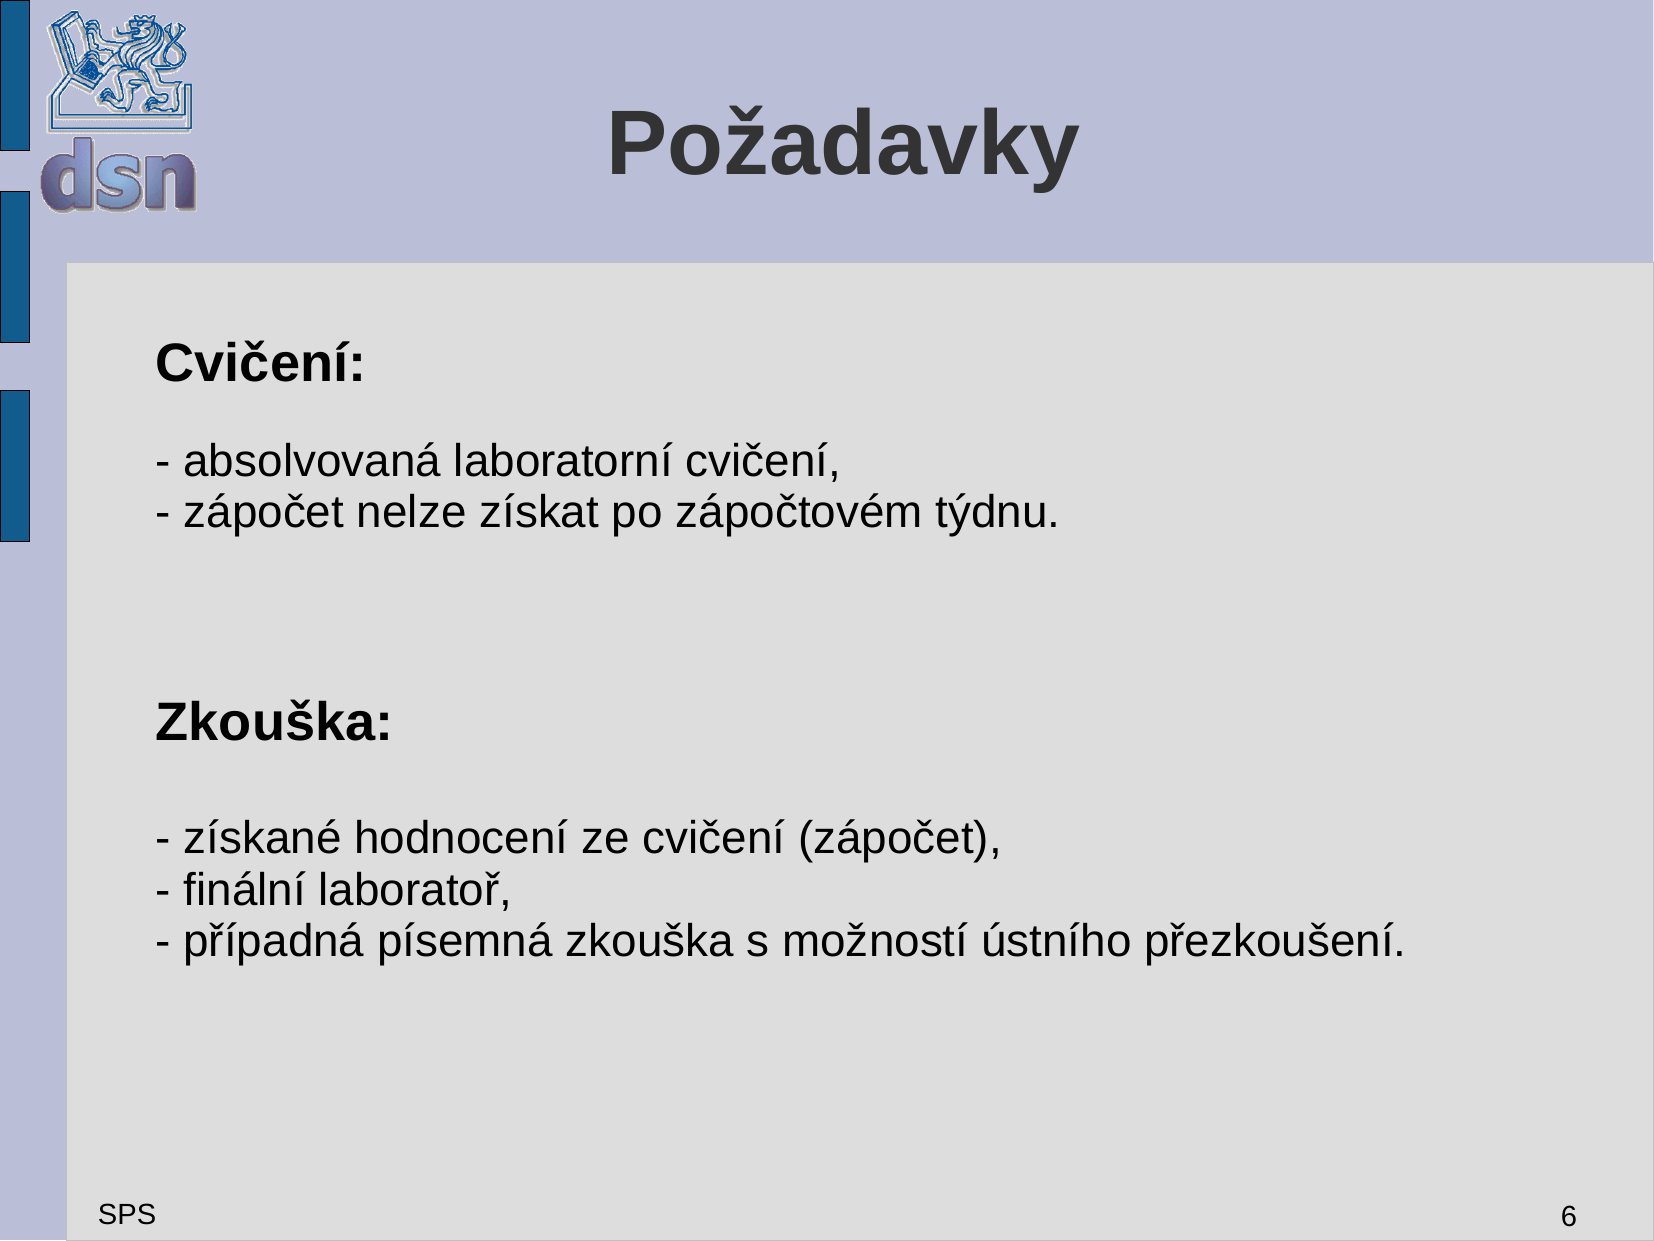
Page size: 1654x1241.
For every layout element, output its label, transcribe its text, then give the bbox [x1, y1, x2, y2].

list Cvičení: - absolvovaná laboratorní cvičení, - zápočet nelze získat po zápočtovém týdnu. Zkouška: - získané hodnocení ze cvičení (zápočet), - finální laboratoř, - případná písemná zkouška s možností ústního přezkoušení. [118, 332, 1614, 1117]
picture [10, 10, 223, 230]
title Požadavky [210, 39, 1478, 247]
